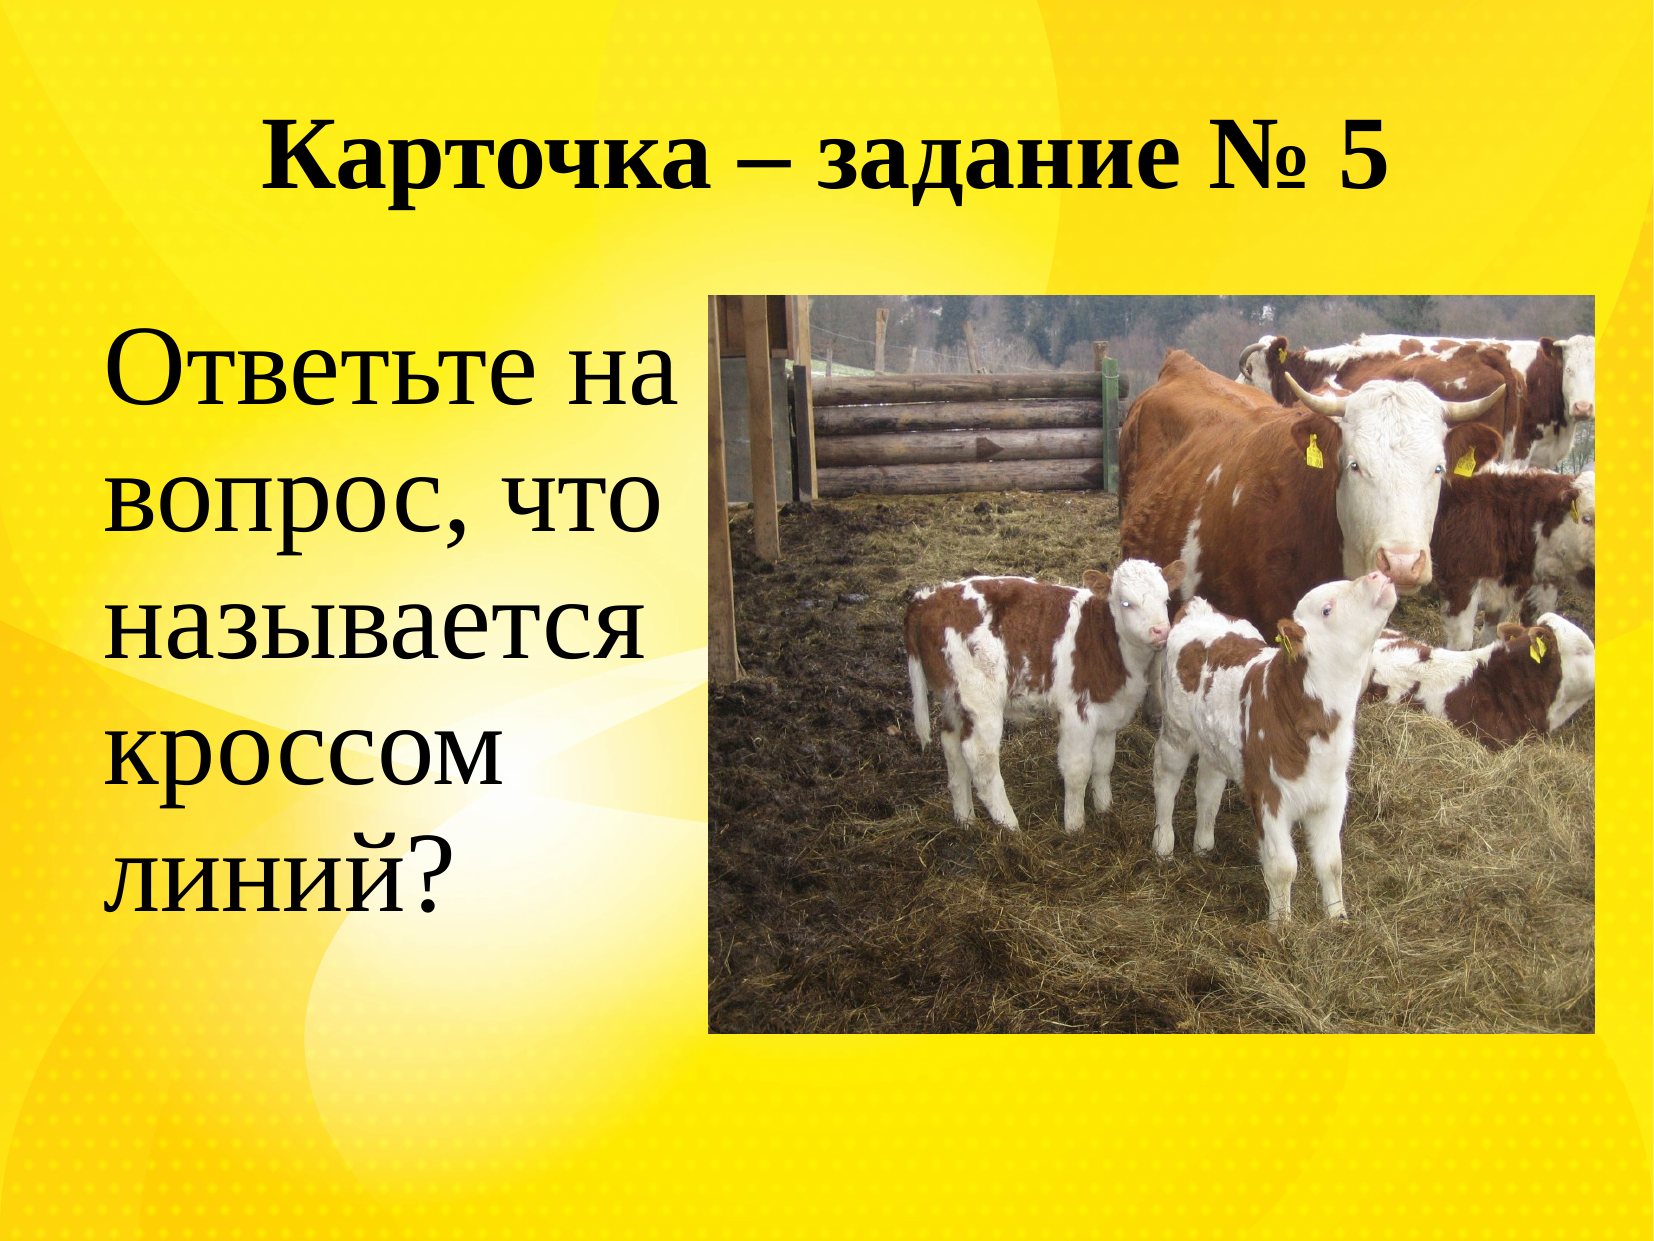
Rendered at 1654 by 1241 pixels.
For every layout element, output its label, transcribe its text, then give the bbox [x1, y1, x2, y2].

text_box Ответьте на вопрос, что называется кроссом линий? [88, 295, 709, 1093]
title Карточка – задание № 5 [82, 49, 1571, 257]
picture [0, 0, 1654, 1241]
